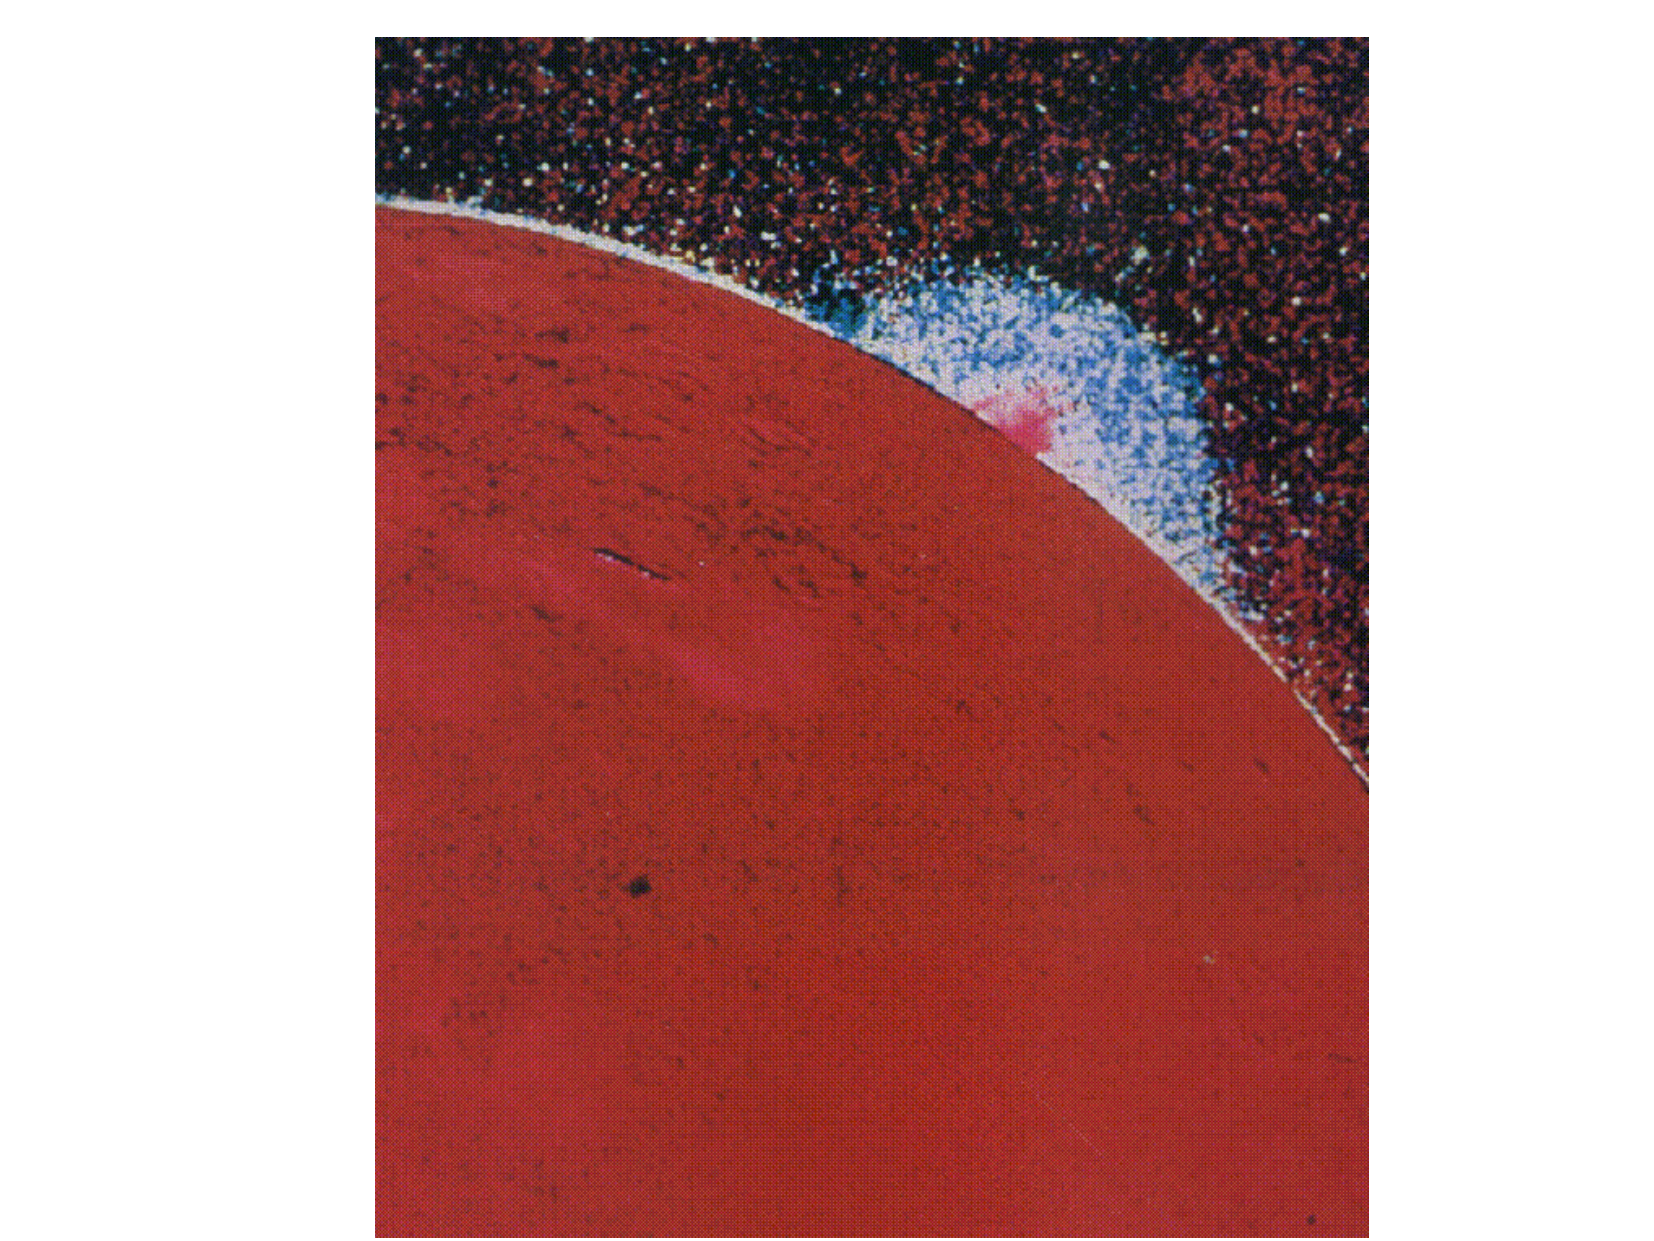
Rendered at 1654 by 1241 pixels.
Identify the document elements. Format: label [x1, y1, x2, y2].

picture [375, 37, 1369, 1238]
